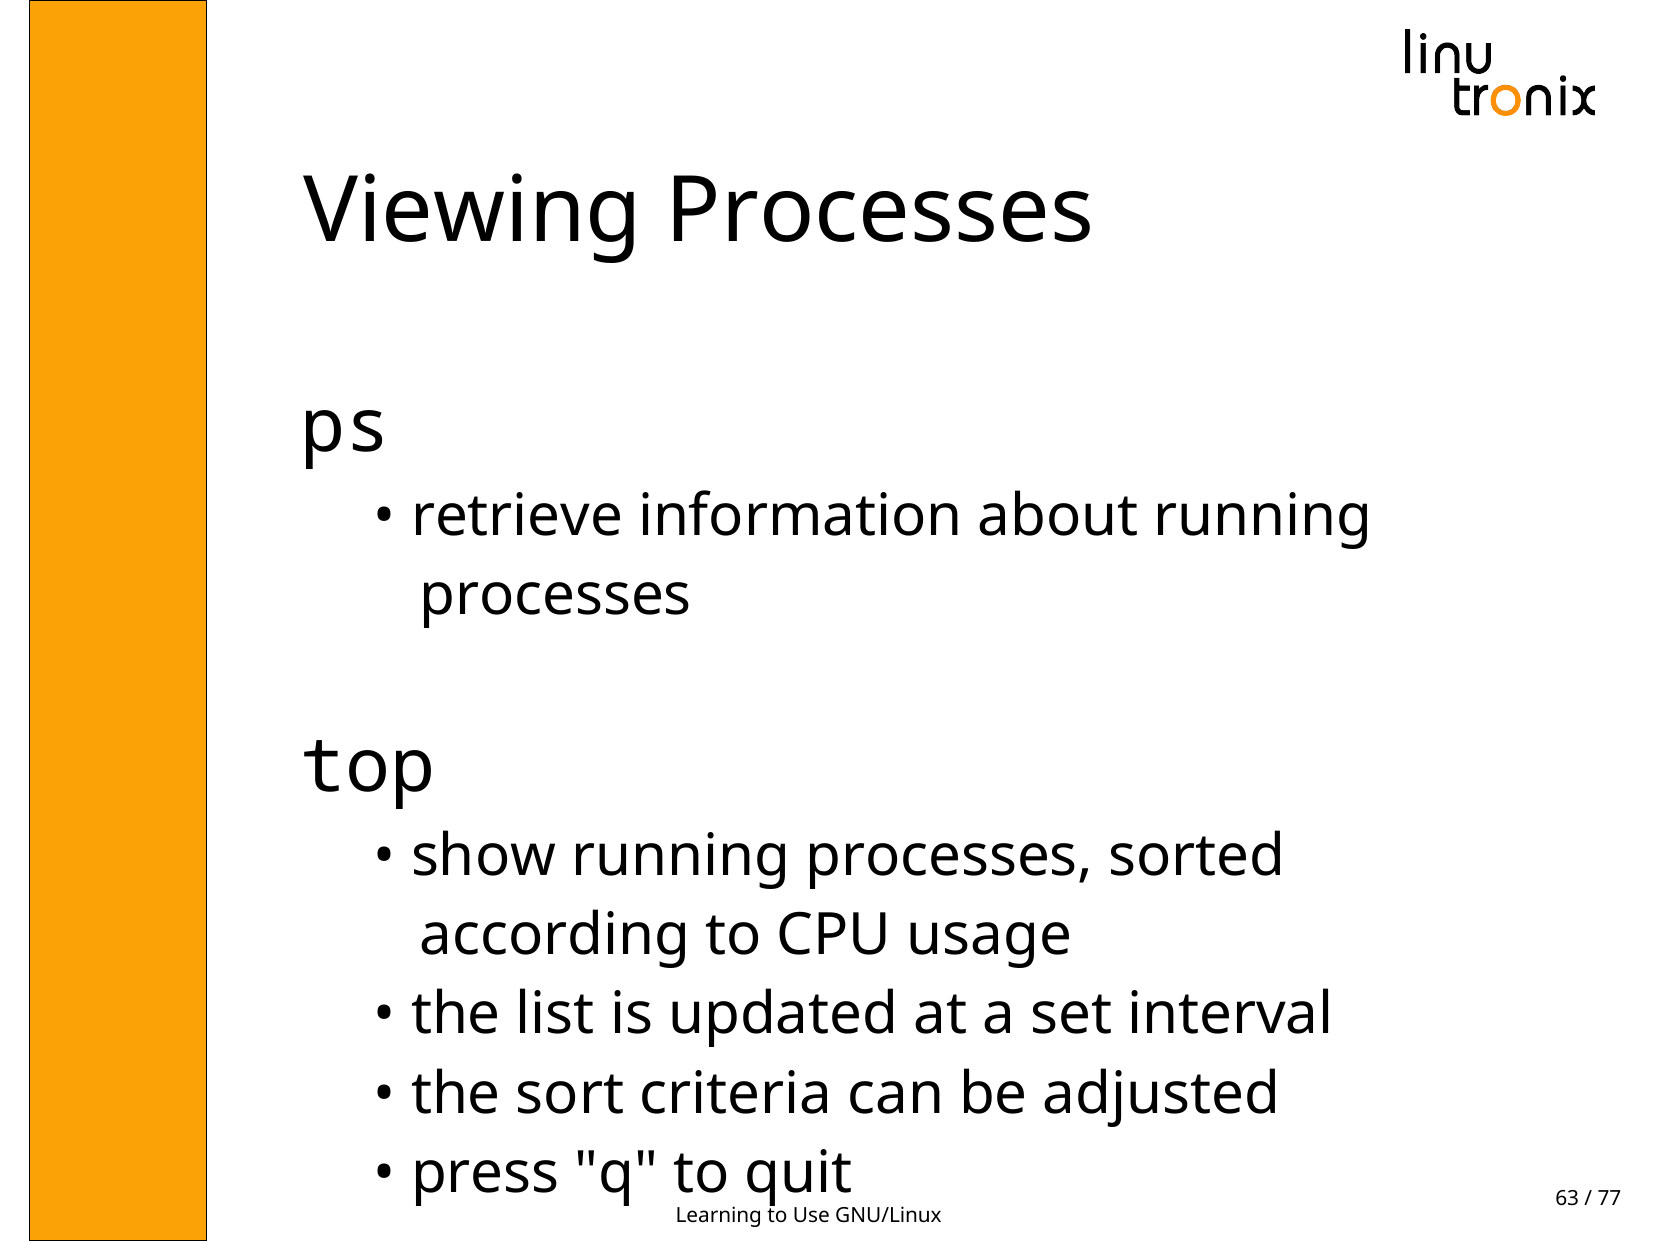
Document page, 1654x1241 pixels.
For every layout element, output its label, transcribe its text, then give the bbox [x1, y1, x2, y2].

text_box Viewing Processes [303, 143, 1145, 263]
text_box ps • retrieve information about running processes top • show running processes, sorted according to CPU usage • the list is updated at a set interval • the sort criteria can be adjusted • press "q" to quit [300, 370, 1568, 1088]
picture [1405, 29, 1595, 116]
